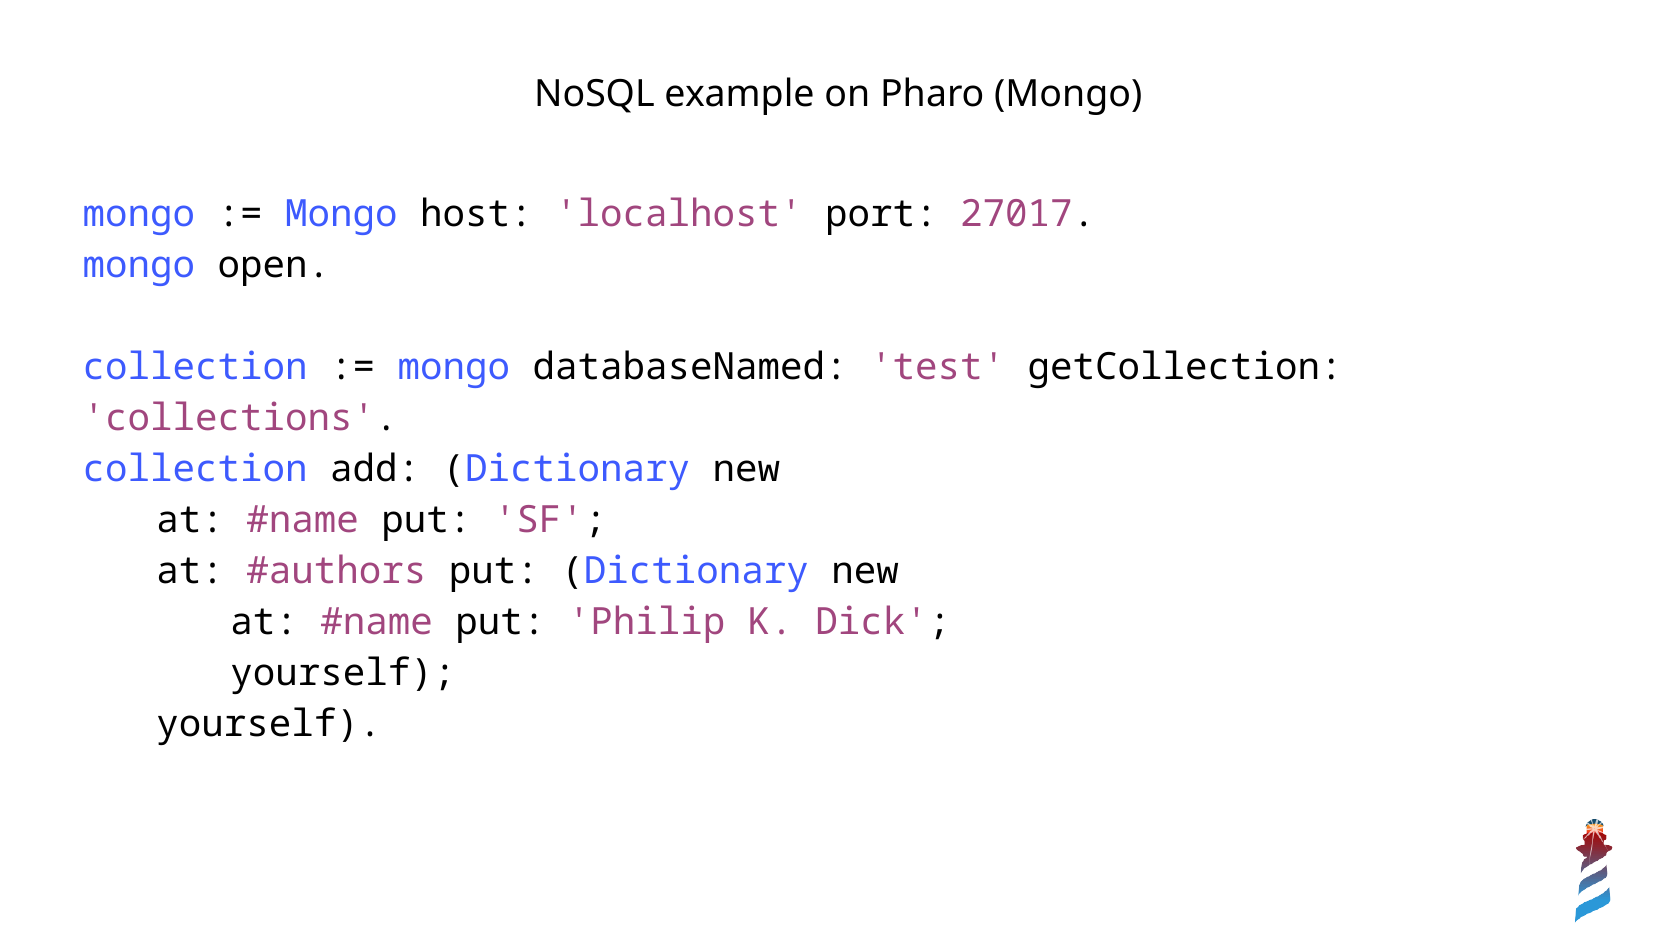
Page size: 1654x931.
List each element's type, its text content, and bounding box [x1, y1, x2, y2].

subtitle mongo := Mongo host: 'localhost' port: 27017. mongo open. collection := mongo databaseNamed: 'test' getCollection: 'collections'. collection add: (Dictionary new at: #name put: 'SF'; at: #authors put: (Dictionary new at: #name put: 'Philip K. Dick'; yourself); yourself). [82, 177, 1571, 757]
picture [1535, 810, 1650, 925]
text_box NoSQL example on Pharo (Mongo) [519, 59, 1135, 118]
